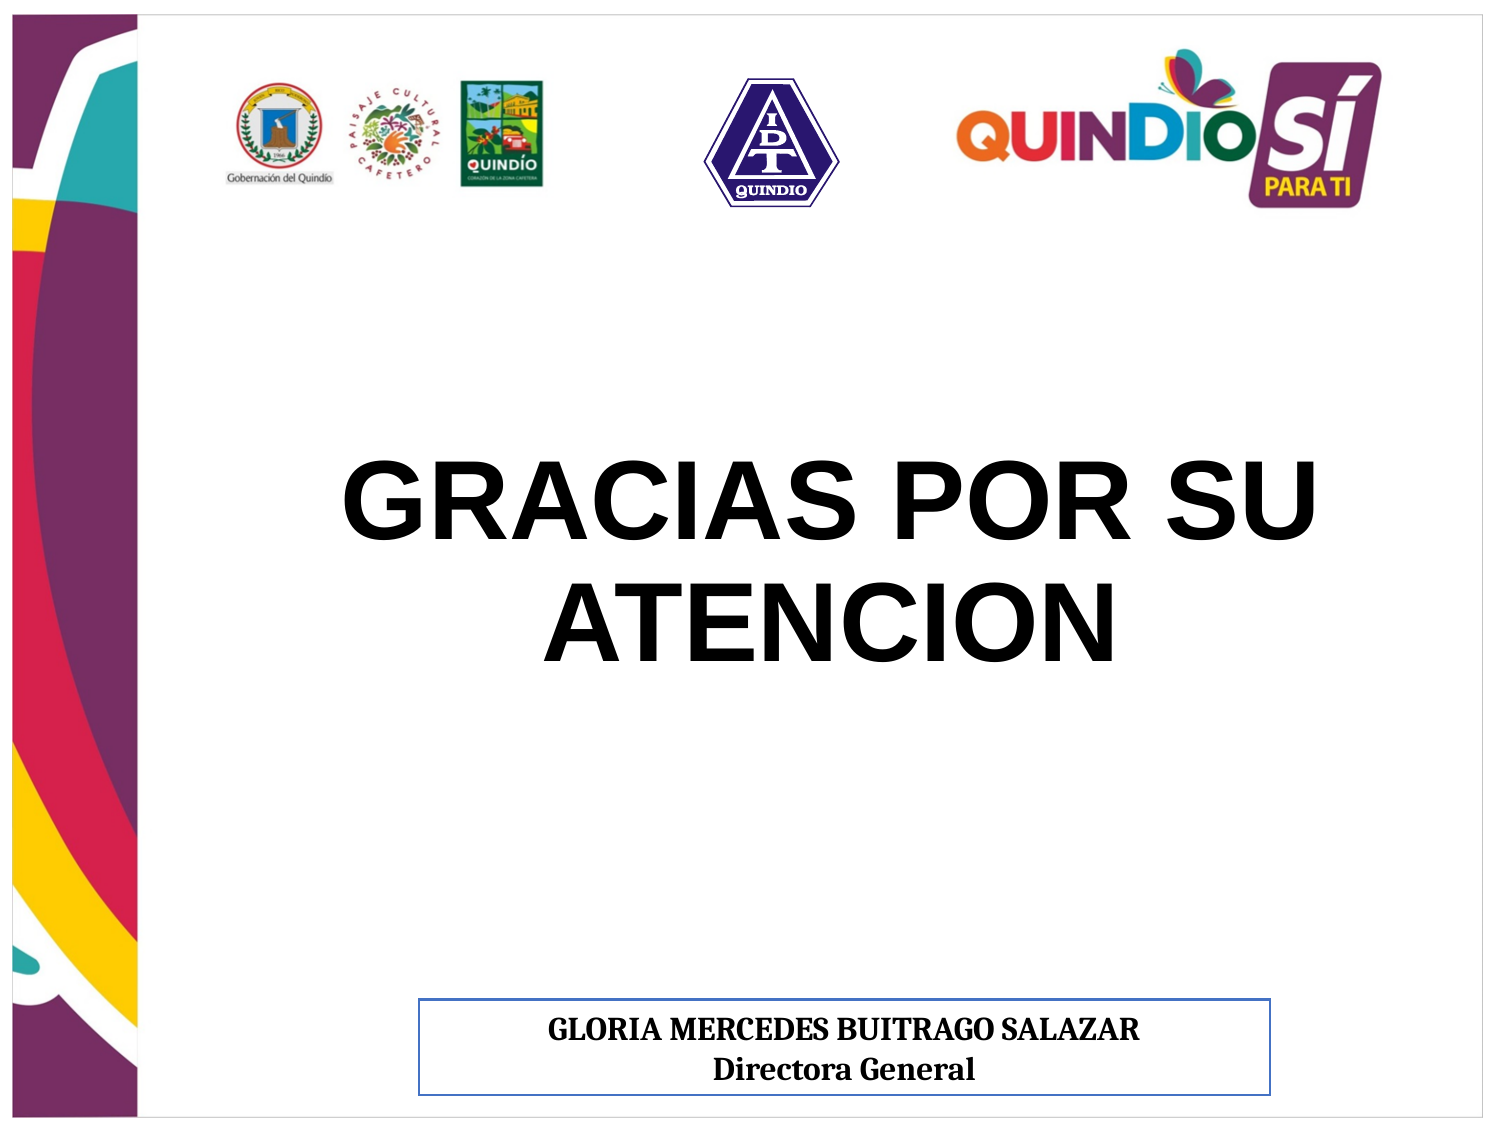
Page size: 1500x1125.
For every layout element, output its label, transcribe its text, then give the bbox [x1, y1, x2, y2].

text_box GRACIAS POR SU ATENCION [162, 262, 1500, 1000]
text_box GLORIA MERCEDES BUITRAGO SALAZAR Directora General [419, 1000, 1270, 1096]
picture [12, 14, 1483, 1118]
